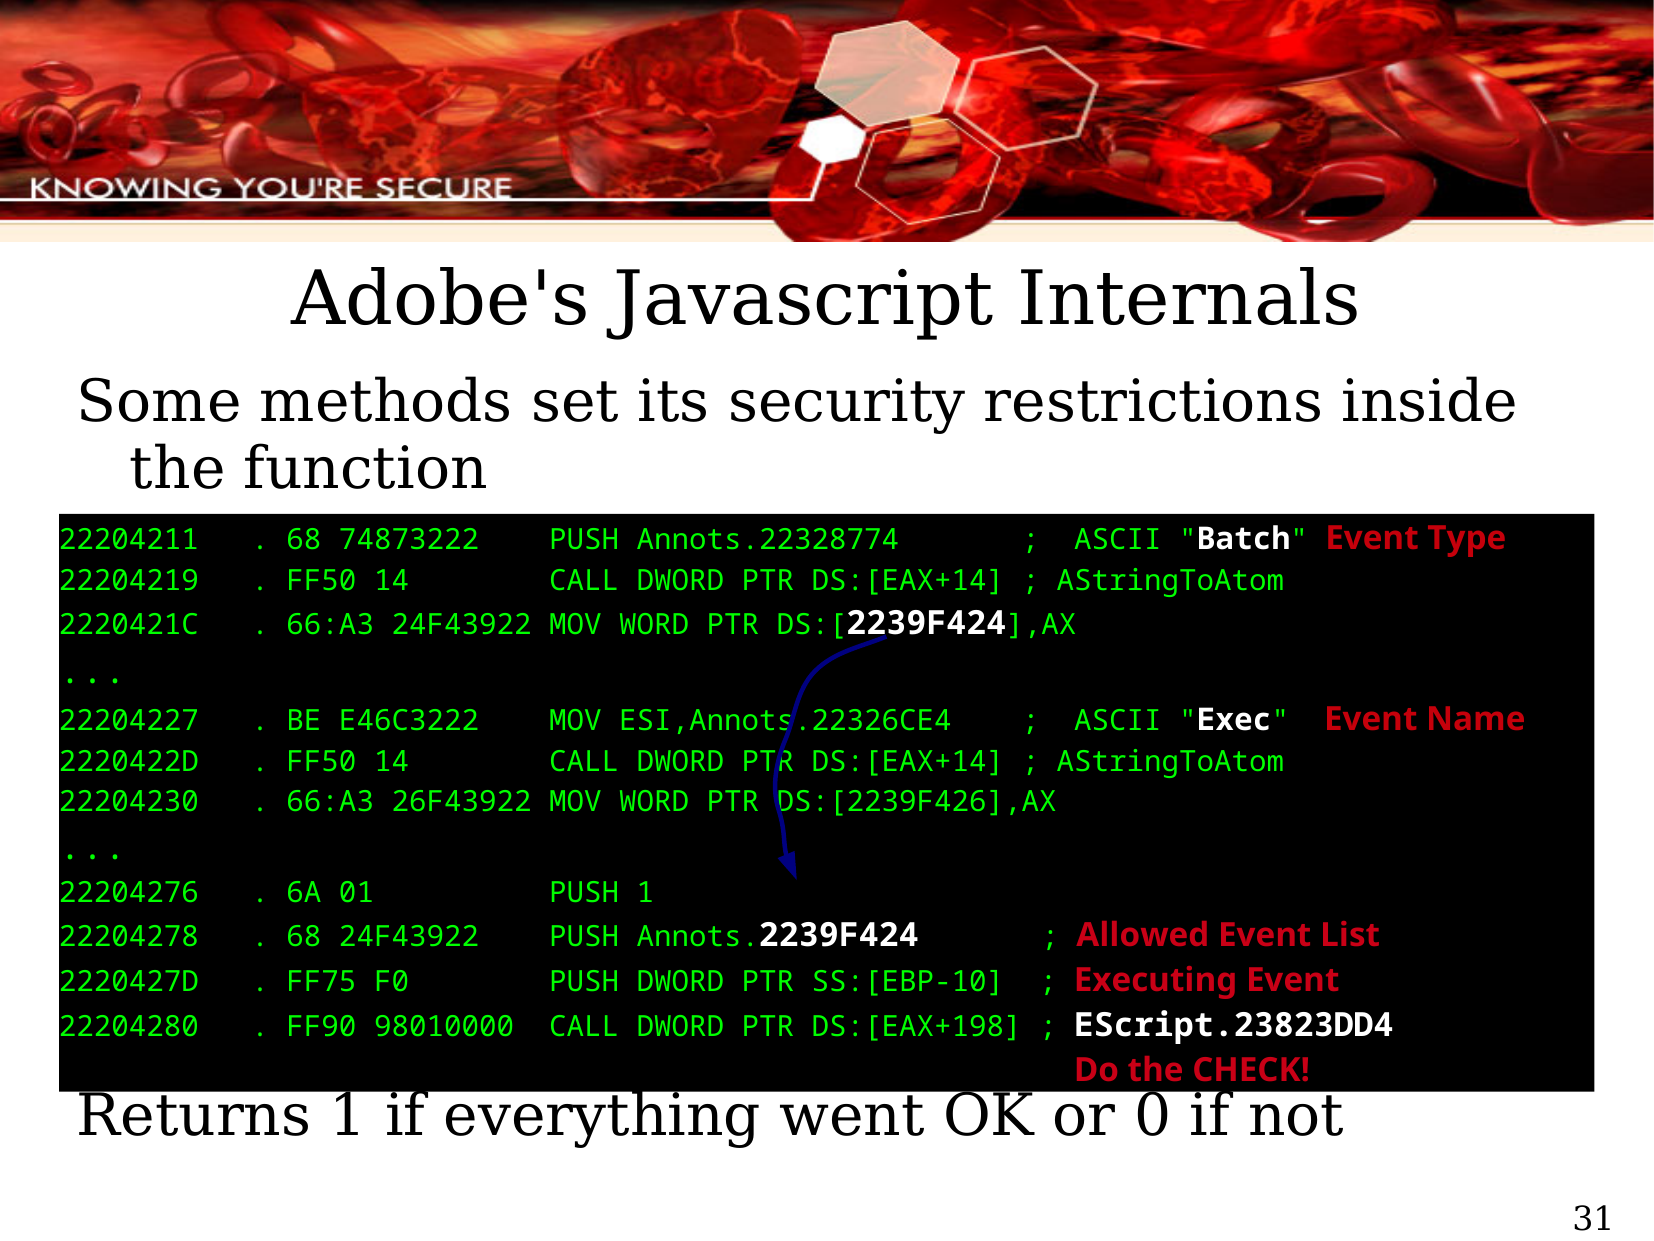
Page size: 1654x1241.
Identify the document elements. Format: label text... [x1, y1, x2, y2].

text_box 22204211 . 68 74873222 PUSH Annots.22328774 ; ASCII "Batch" Event Type 22204219 . FF50 14 CALL DWORD PTR DS:[EAX+14] ; AStringToAtom 2220421C . 66:A3 24F43922 MOV WORD PTR DS:[2239F424],AX ... 22204227 . BE E46C3222 MOV ESI,Annots.22326CE4 ; ASCII "Exec" Event Name 2220422D . FF50 14 CALL DWORD PTR DS:[EAX+14] ; AStringToAtom 22204230 . 66:A3 26F43922 MOV WORD PTR DS:[2239F426],AX ... 22204276 . 6A 01 PUSH 1 22204278 . 68 24F43922 PUSH Annots.2239F424 ; Allowed Event List 2220427D . FF75 F0 PUSH DWORD PTR SS:[EBP-10] ; Executing Event 22204280 . FF90 98010000 CALL DWORD PTR DS:[EAX+198] ; EScript.23823DD4 Do the CHECK! [59, 513, 1595, 1076]
list Some methods set its security restrictions inside the function [59, 367, 1595, 513]
title Adobe's Javascript Internals [0, 195, 1654, 403]
list Returns 1 if everything went OK or 0 if not [59, 1081, 1595, 1235]
picture [0, 0, 1654, 195]
